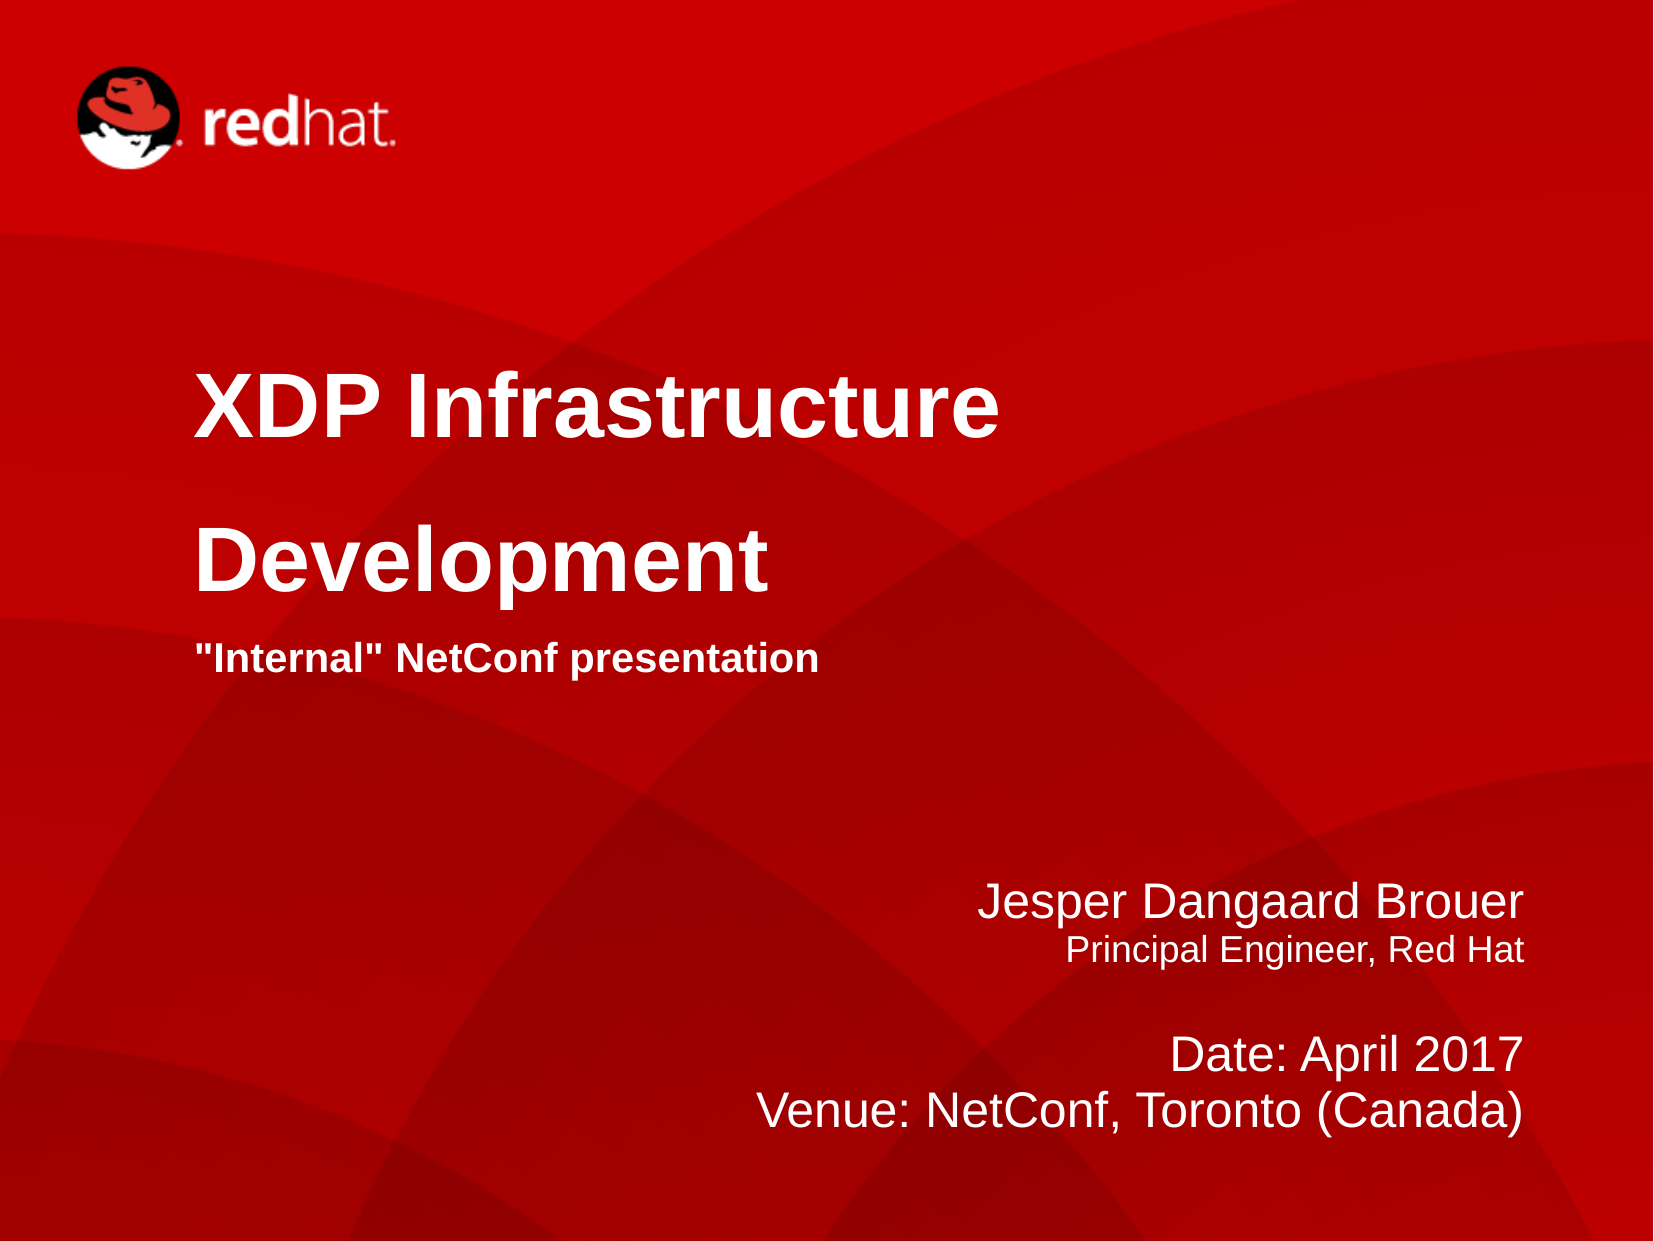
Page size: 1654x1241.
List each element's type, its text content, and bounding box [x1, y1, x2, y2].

text_box XDP Infrastructure Development "Internal" NetConf presentation [187, 297, 1425, 636]
text_box Jesper Dangaard Brouer Principal Engineer, Red Hat Date: April 2017 Venue: NetConf, Toronto (Canada) [750, 839, 1613, 1201]
picture [0, 0, 1653, 1241]
